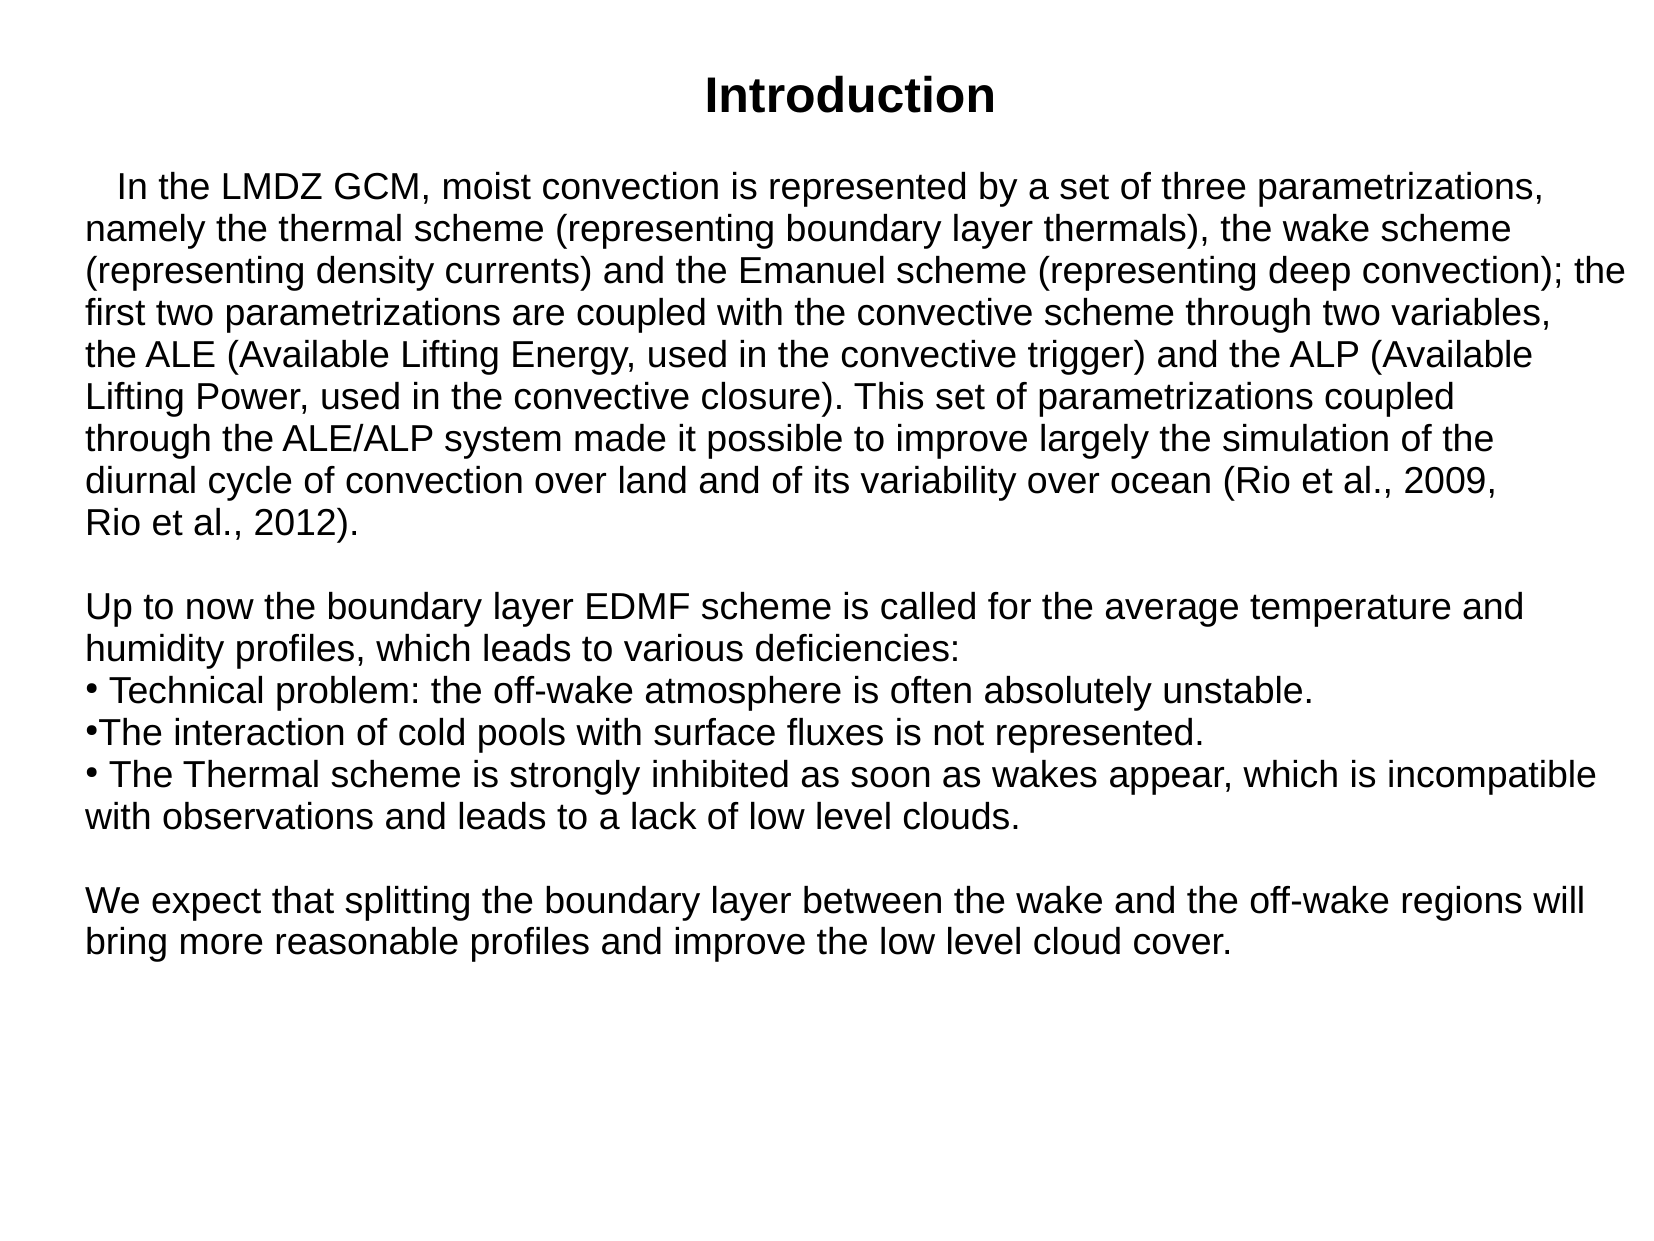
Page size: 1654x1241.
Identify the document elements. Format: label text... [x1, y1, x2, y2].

text_box Introduction In the LMDZ GCM, moist convection is represented by a set of three parametrizations, namely the thermal scheme (representing boundary layer thermals), the wake scheme (representing density currents) and the Emanuel scheme (representing deep convection); the first two parametrizations are coupled with the convective scheme through two variables, the ALE (Available Lifting Energy, used in the convective trigger) and the ALP (Available Lifting Power, used in the convective closure). This set of parametrizations coupled through the ALE/ALP system made it possible to improve largely the simulation of the diurnal cycle of convection over land and of its variability over ocean (Rio et al., 2009, Rio et al., 2012). Up to now the boundary layer EDMF scheme is called for the average temperature and humidity profiles, which leads to various deficiencies: Technical problem: the off-wake atmosphere is often absolutely unstable. The interaction of cold pools with surface fluxes is not represented. The Thermal scheme is strongly inhibited as soon as wakes appear, which is incompatible with observations and leads to a lack of low level clouds. We expect that splitting the boundary layer between the wake and the off-wake regions will bring more reasonable profiles and improve the low level cloud cover. [70, 60, 1654, 1013]
